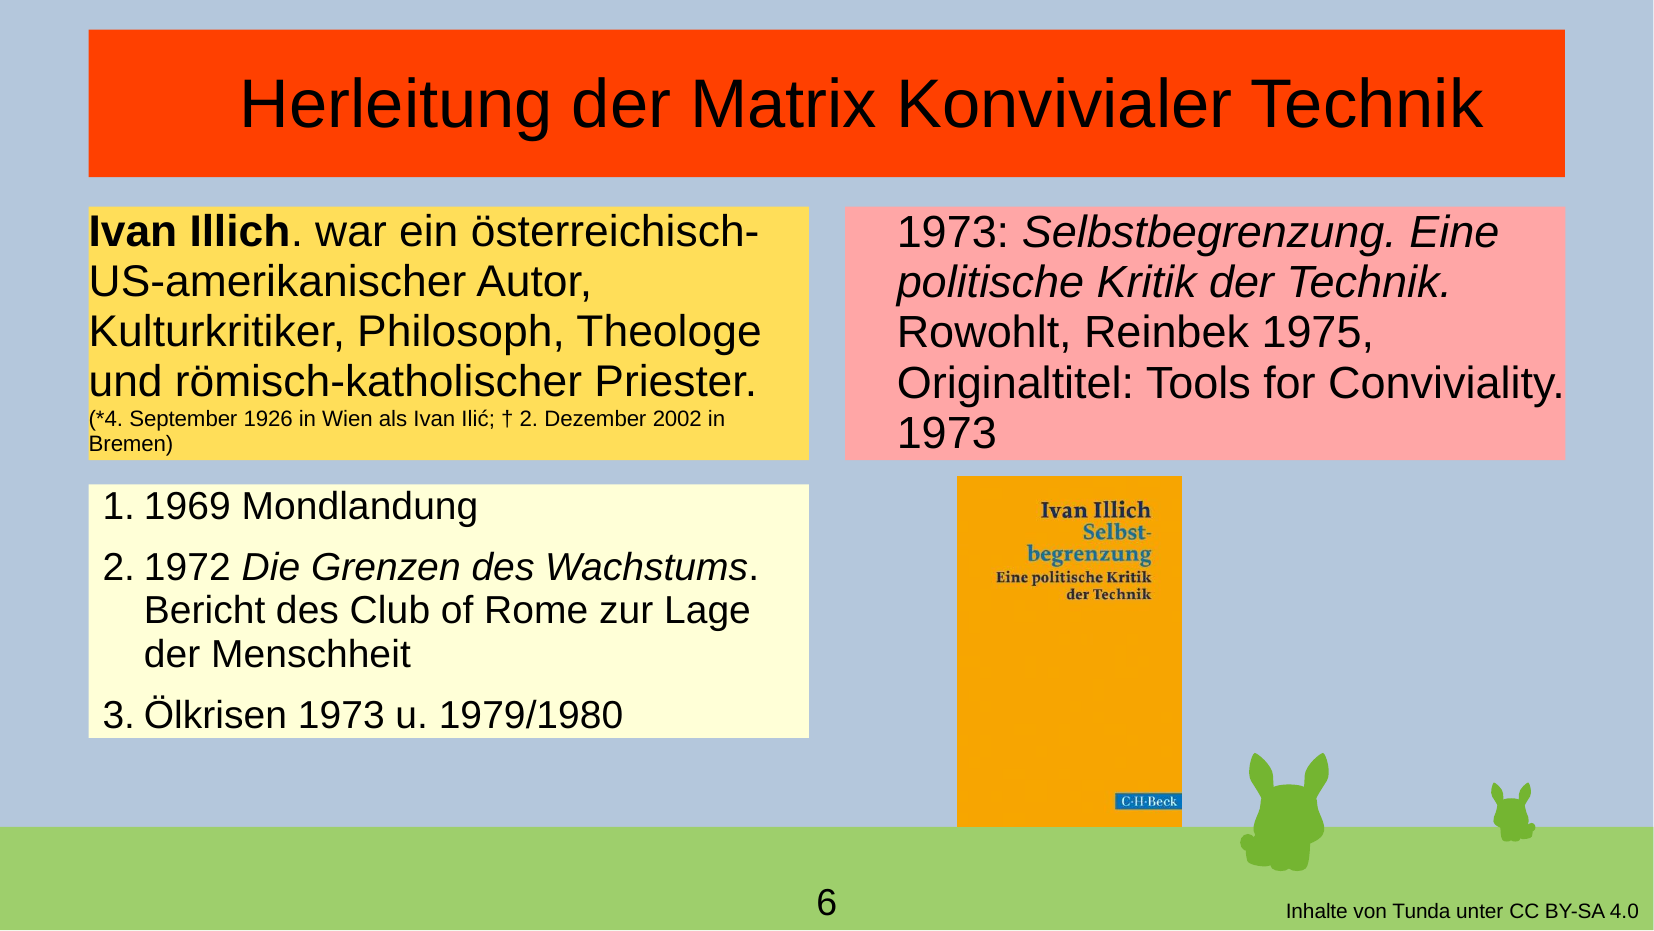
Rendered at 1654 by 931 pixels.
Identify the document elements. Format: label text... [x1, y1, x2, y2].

text_box Inhalte von Tunda unter CC BY-SA 4.0 [944, 856, 1654, 931]
list 1969 Mondlandung 1972 Die Grenzen des Wachstums. Bericht des Club of Rome zur Lage der Menschheit Ölkrisen 1973 u. 1979/1980 [88, 484, 809, 738]
title Herleitung der Matrix Konvivialer Technik [88, 29, 1565, 178]
picture [957, 476, 1182, 827]
list 1973: Selbstbegrenzung. Eine politische Kritik der Technik. Rowohlt, Reinbek 1975, Originaltitel: Tools for Conviviality. 1973 [845, 206, 1566, 461]
text_box <Foliennummer> [748, 874, 906, 931]
list Ivan Illich. war ein österreichisch-US-amerikanischer Autor, Kulturkritiker, Philosoph, Theologe und römisch-katholischer Priester. (*4. September 1926 in Wien als Ivan Ilić; † 2. Dezember 2002 in Bremen) [88, 206, 809, 461]
